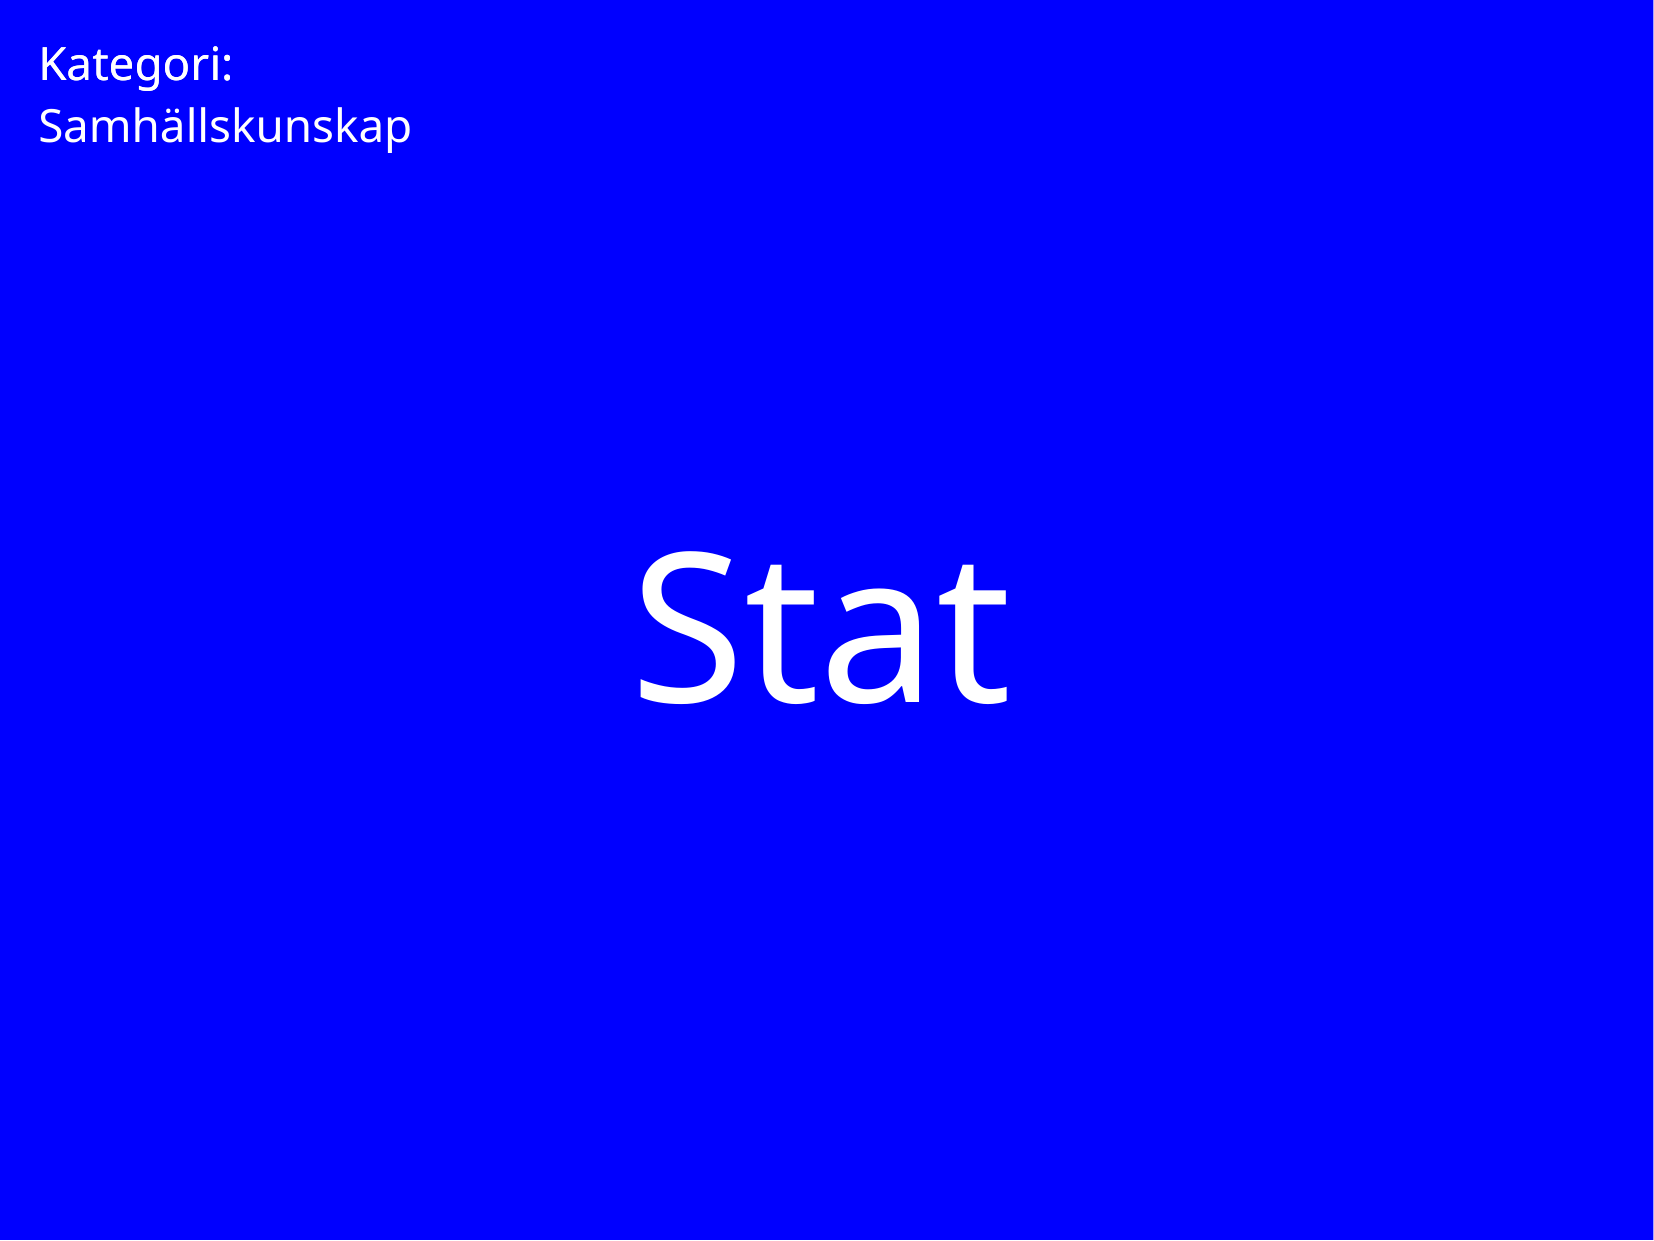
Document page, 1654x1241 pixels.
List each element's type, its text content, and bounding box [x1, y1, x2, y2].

text_box Stat [283, 472, 1359, 765]
text_box Kategori: Samhällskunskap [23, 23, 615, 160]
